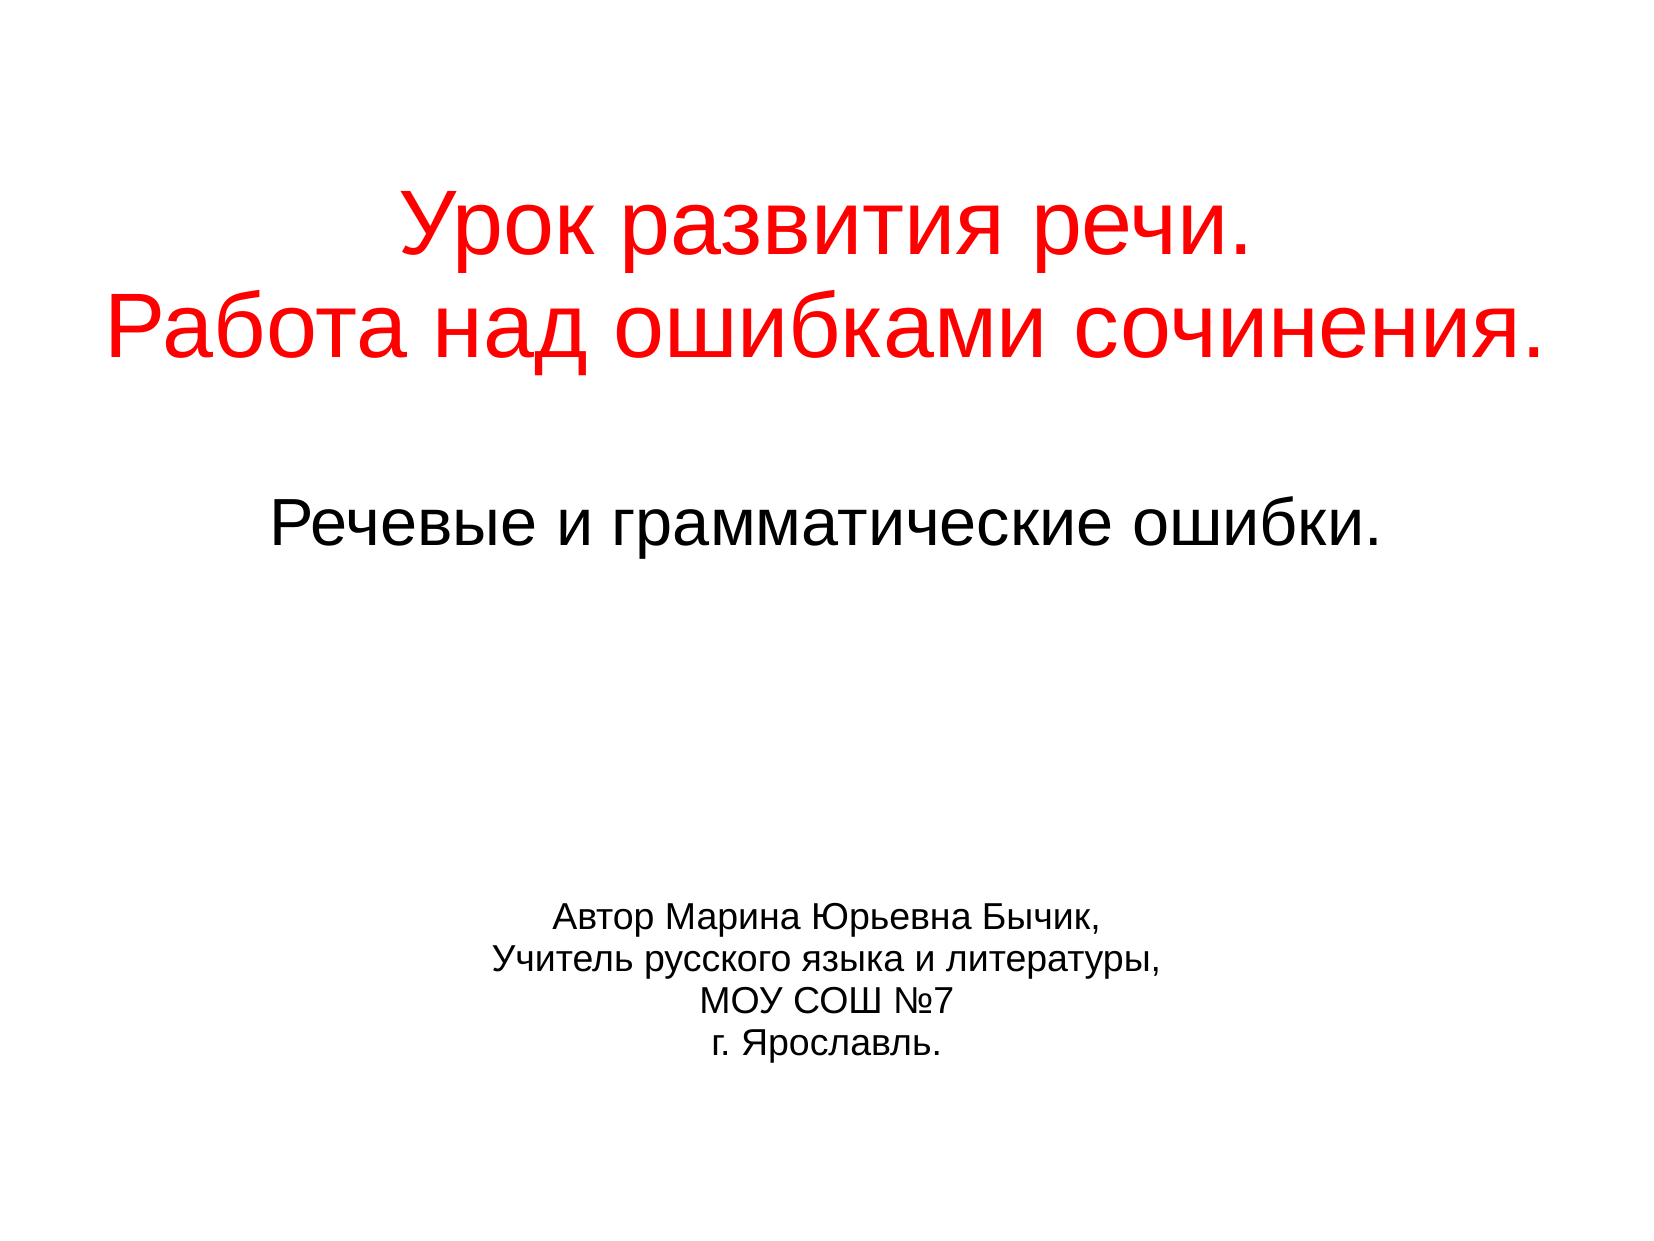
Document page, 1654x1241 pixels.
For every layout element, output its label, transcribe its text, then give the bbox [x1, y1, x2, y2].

title Урок развития речи. Работа над ошибками сочинения. [82, 170, 1571, 290]
subtitle Речевые и грамматические ошибки. Автор Марина Юрьевна Бычик, Учитель русского языка и литературы, МОУ СОШ №7 г. Ярославль. [82, 290, 1571, 1109]
